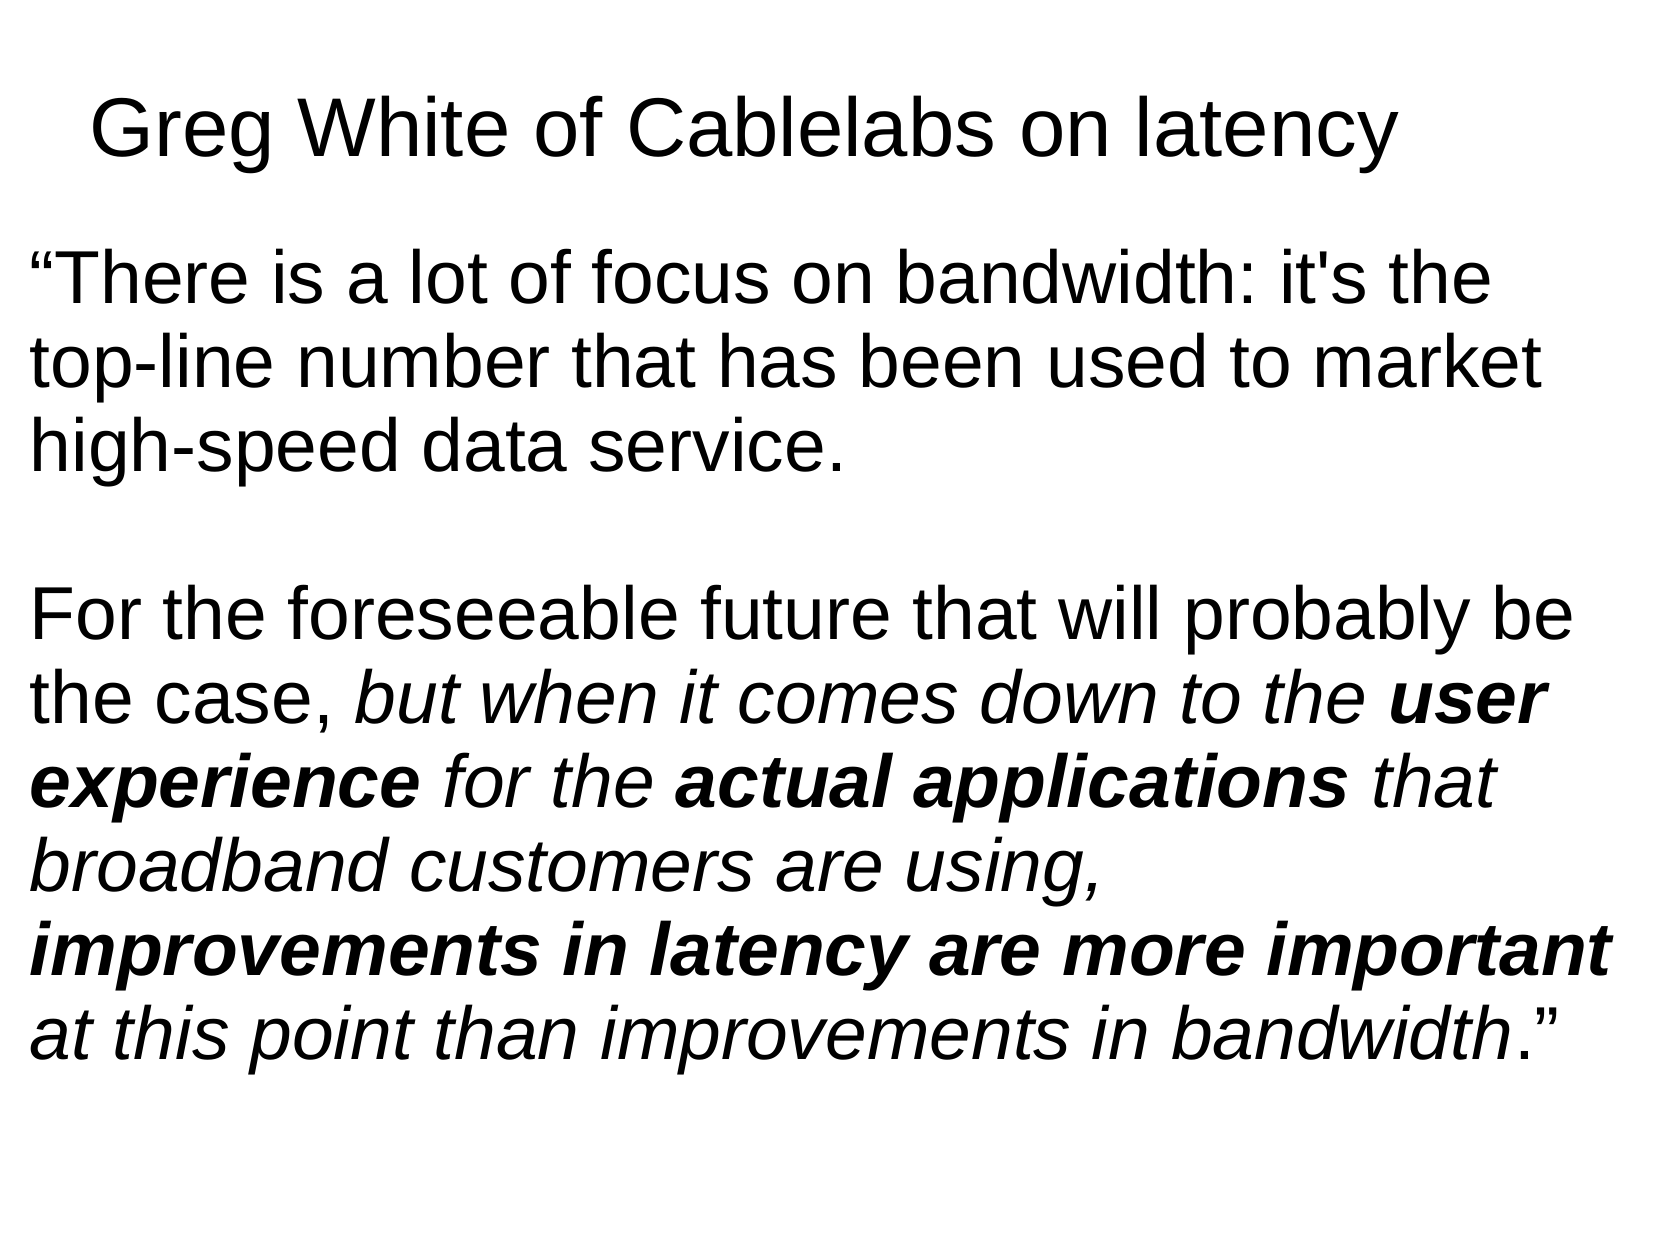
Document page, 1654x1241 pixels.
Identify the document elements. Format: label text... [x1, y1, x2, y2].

text_box Greg White of Cablelabs on latency [75, 73, 1518, 228]
text_box “There is a lot of focus on bandwidth: it's the top-line number that has been used to market high-speed data service. For the foreseeable future that will probably be the case, but when it comes down to the user experience for the actual applications that broadband customers are using, improvements in latency are more important at this point than improvements in bandwidth.” [15, 228, 1654, 1126]
